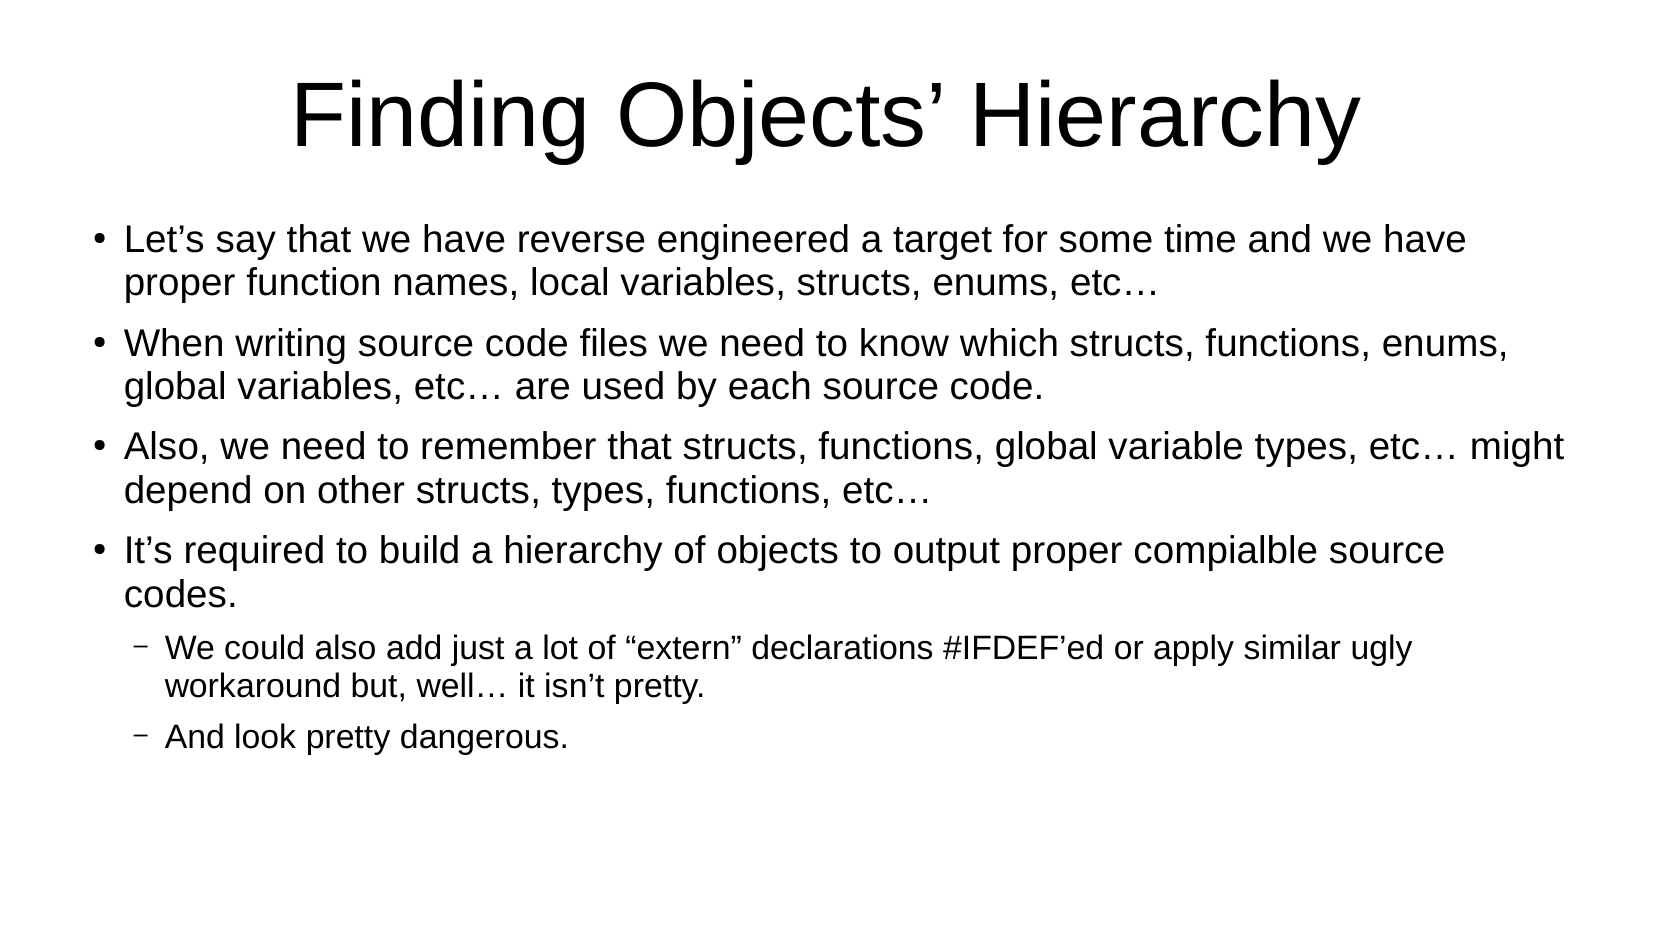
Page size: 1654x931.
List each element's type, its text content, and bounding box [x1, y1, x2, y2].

list Let’s say that we have reverse engineered a target for some time and we have proper function names, local variables, structs, enums, etc… When writing source code files we need to know which structs, functions, enums, global variables, etc… are used by each source code. Also, we need to remember that structs, functions, global variable types, etc… might depend on other structs, types, functions, etc… It’s required to build a hierarchy of objects to output proper compialble source codes. We could also add just a lot of “extern” declarations #IFDEF’ed or apply similar ugly workaround but, well… it isn’t pretty. And look pretty dangerous. [82, 217, 1571, 758]
title Finding Objects’ Hierarchy [82, 36, 1571, 193]
